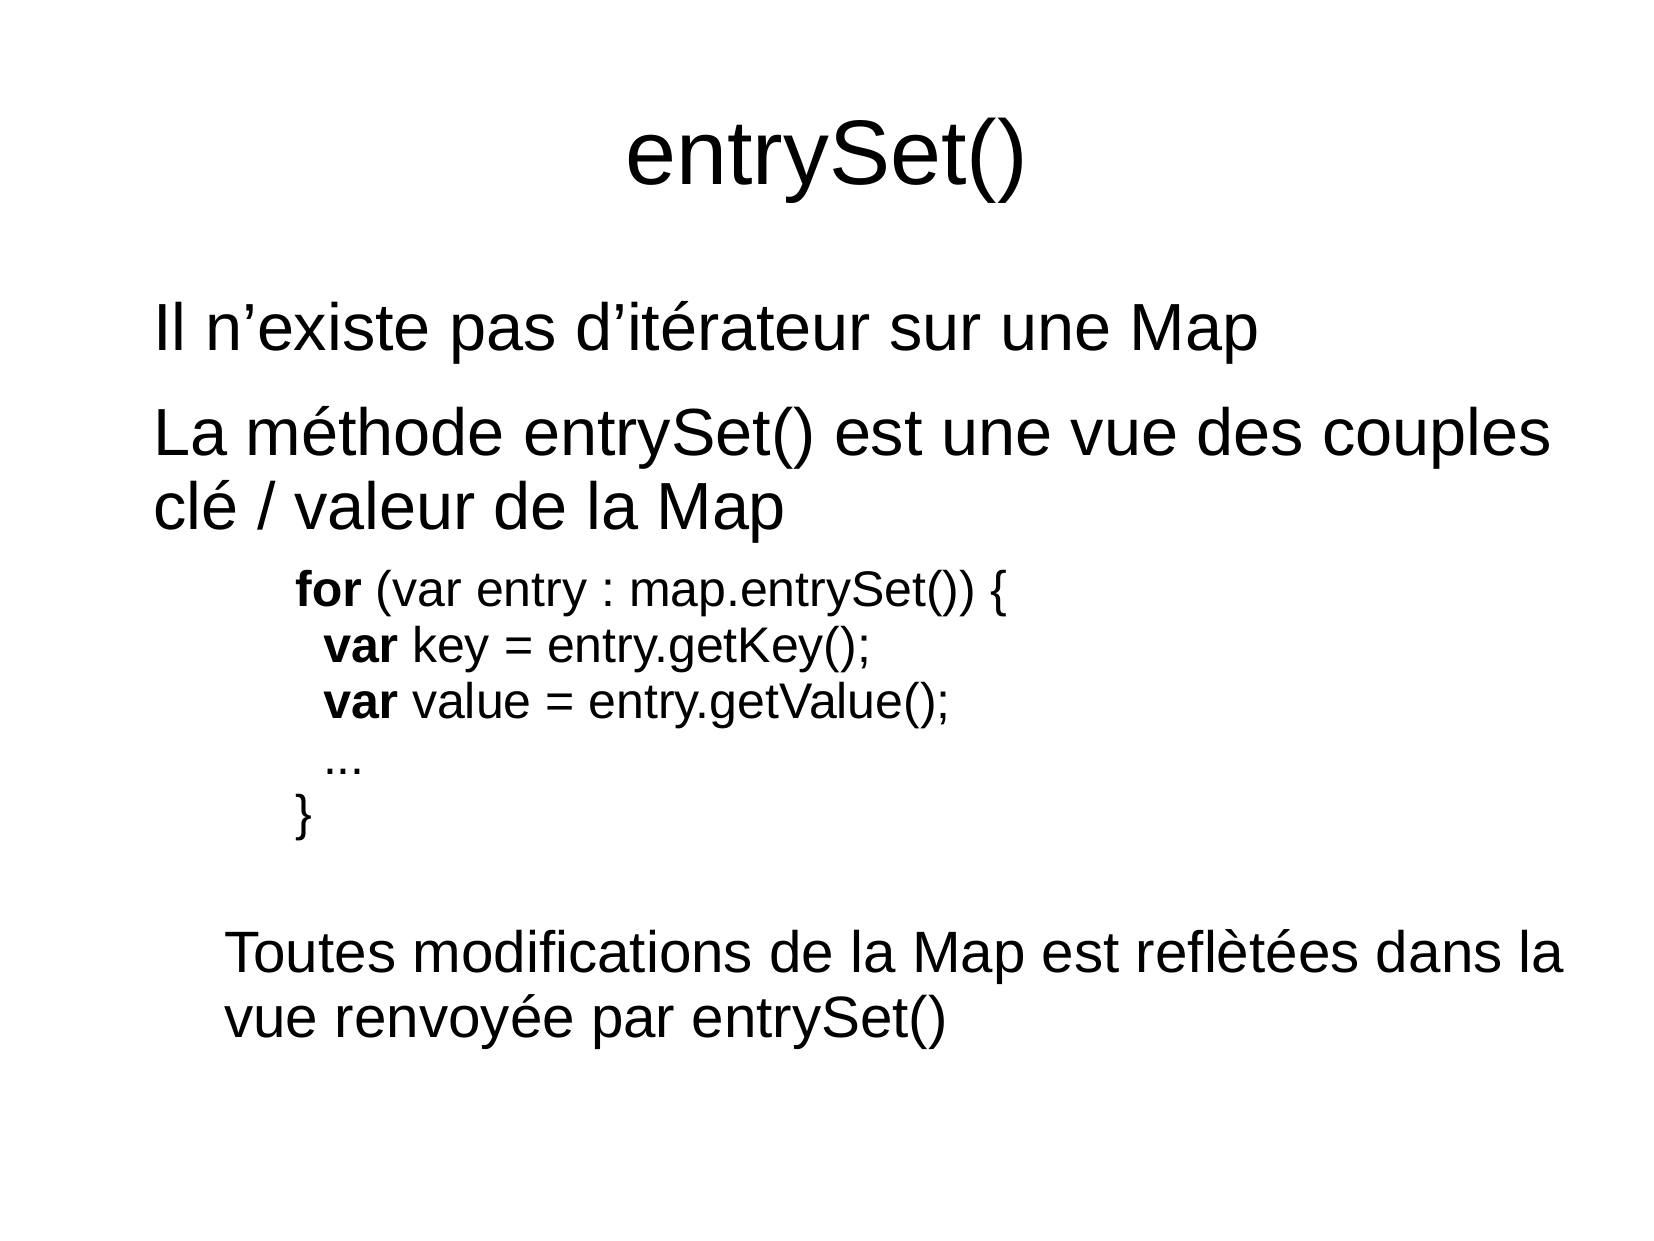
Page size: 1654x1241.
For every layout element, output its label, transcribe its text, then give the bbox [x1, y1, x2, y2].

title entrySet() [82, 49, 1571, 257]
list Il n’existe pas d’itérateur sur une Map La méthode entrySet() est une vue des couples clé / valeur de la Map for (var entry : map.entrySet()) { var key = entry.getKey(); var value = entry.getValue(); ... } Toutes modifications de la Map est reflètées dans la vue renvoyée par entrySet() [82, 290, 1571, 1111]
